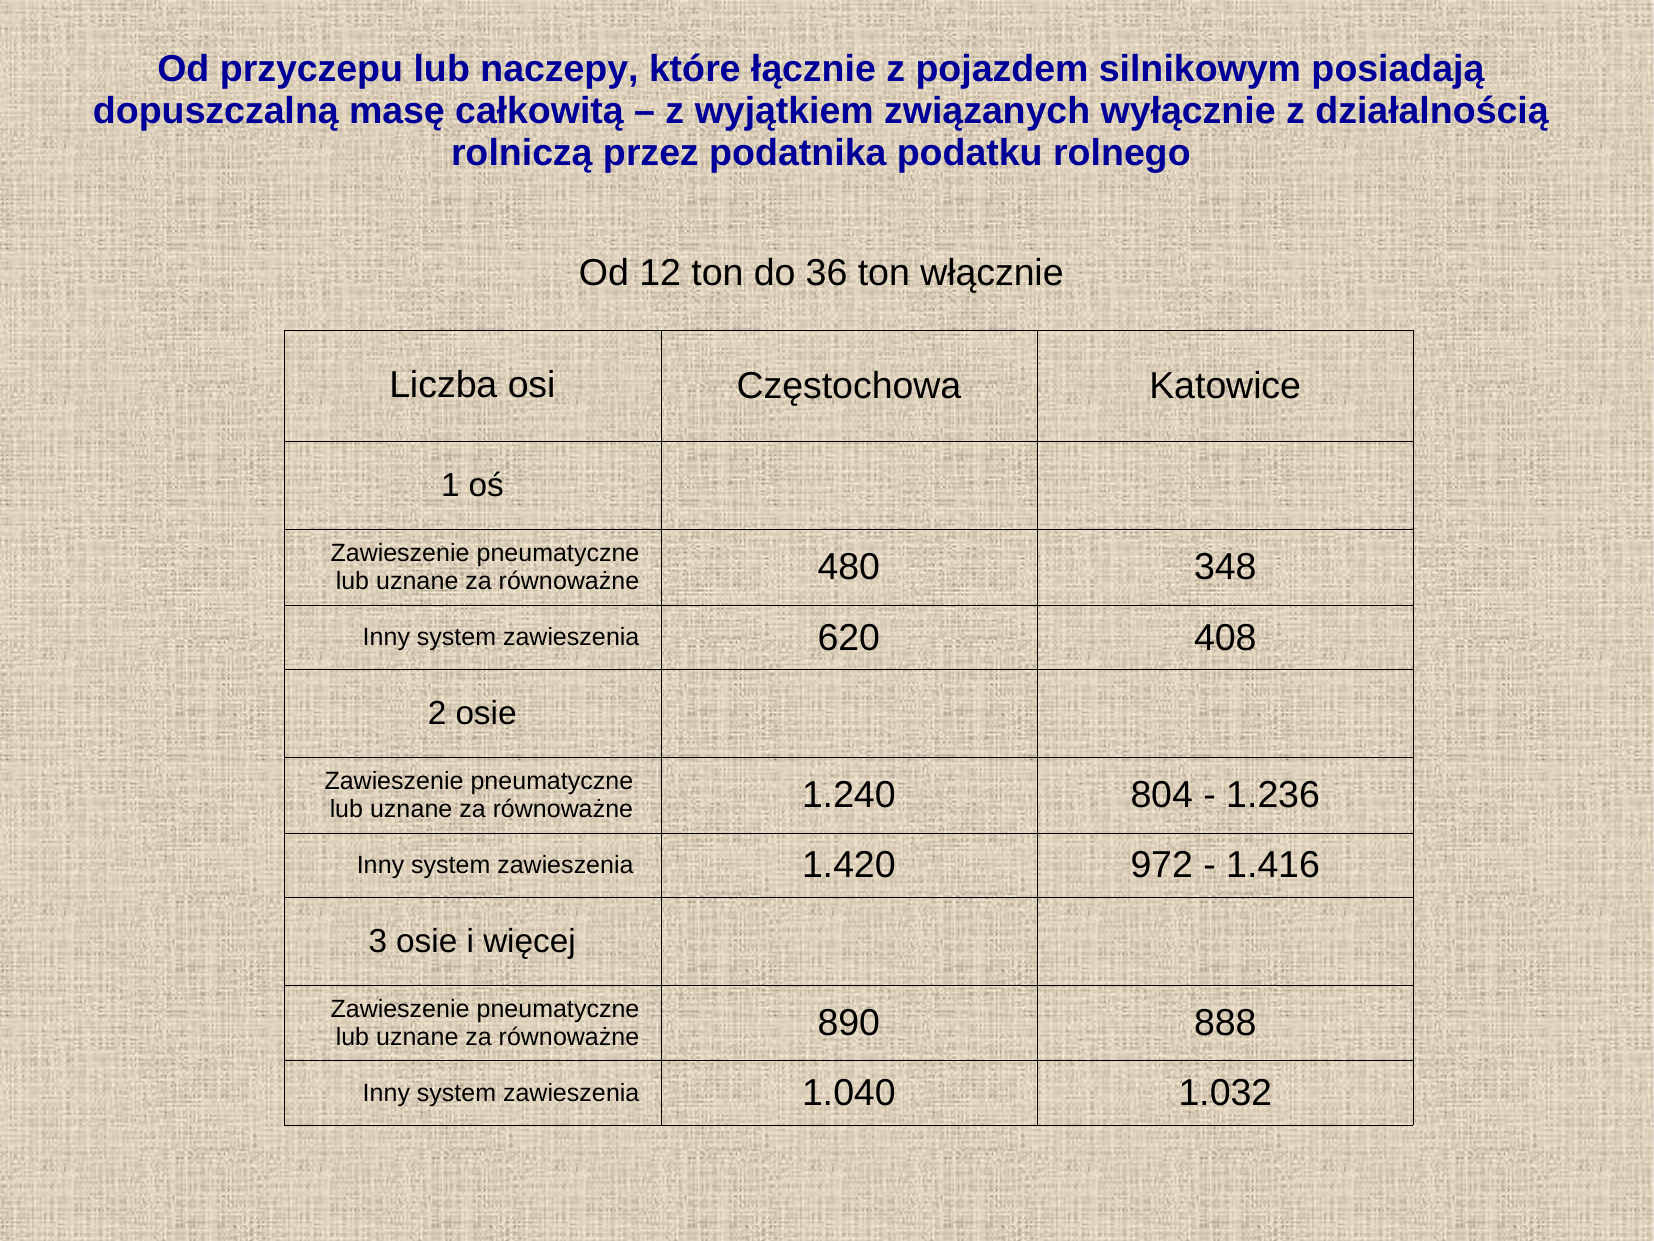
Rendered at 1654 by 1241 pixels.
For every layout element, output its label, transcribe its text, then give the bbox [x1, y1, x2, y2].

table_cell 1.240 [662, 758, 1037, 833]
table_header Katowice [1038, 340, 1413, 441]
table_cell 1.032 [1038, 1061, 1413, 1125]
table_cell Inny system zawieszenia [285, 606, 661, 669]
table_cell Zawieszenie pneumatyczne lub uznane za równoważne [285, 758, 661, 833]
table_cell 3 osie i więcej [285, 898, 661, 985]
table_cell 620 [662, 606, 1037, 669]
table_cell Zawieszenie pneumatyczne lub uznane za równoważne [285, 530, 661, 605]
table_cell 972 - 1.416 [1038, 834, 1413, 897]
table_cell 804 - 1.236 [1038, 758, 1413, 833]
table_header Częstochowa [662, 340, 1037, 441]
table_cell Zawieszenie pneumatyczne lub uznane za równoważne [285, 986, 661, 1060]
picture [0, 0, 1654, 1241]
table_cell [662, 898, 1037, 985]
table_header Liczba osi [285, 340, 661, 441]
table_cell 1.040 [662, 1061, 1037, 1125]
table_cell 408 [1038, 606, 1413, 669]
table_cell [1038, 898, 1413, 985]
table_cell [662, 442, 1037, 529]
table_cell 2 osie [285, 670, 661, 757]
table_cell 890 [662, 986, 1037, 1060]
table_cell [1038, 670, 1413, 757]
text_box Od przyczepu lub naczepy, które łącznie z pojazdem silnikowym posiadają dopuszczalną masę całkowitą – z wyjątkiem związanych wyłącznie z działalnością rolniczą przez podatnika podatku rolnego [77, 44, 1566, 178]
table_cell 1 oś [285, 442, 661, 529]
table_cell [1038, 442, 1413, 529]
table_cell 348 [1038, 530, 1413, 605]
table_cell 888 [1038, 986, 1413, 1060]
table_cell 1.420 [662, 834, 1037, 897]
table_cell [662, 670, 1037, 757]
table_cell Inny system zawieszenia [285, 1061, 661, 1125]
text_box Od 12 ton do 36 ton włącznie [77, 206, 1566, 340]
table_cell Inny system zawieszenia [285, 834, 661, 897]
table_cell 480 [662, 530, 1037, 605]
